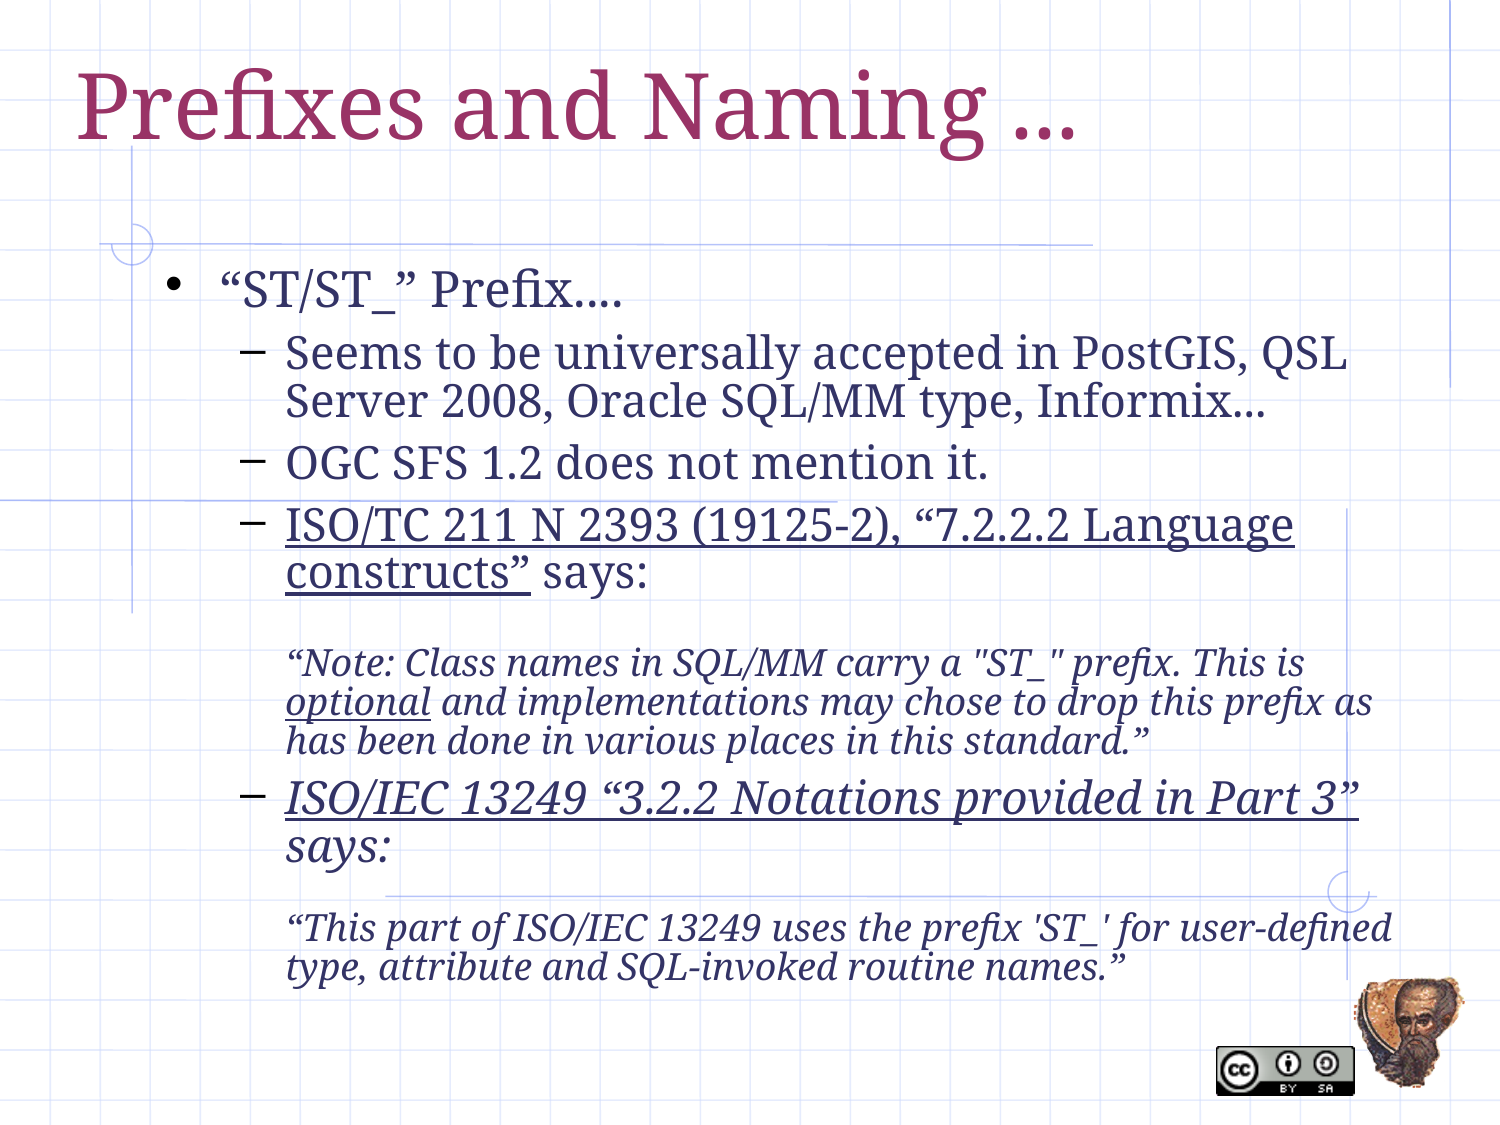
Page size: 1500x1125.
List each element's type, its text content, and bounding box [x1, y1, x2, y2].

title Prefixes and Naming ... [74, 45, 1424, 177]
list “ST/ST_” Prefix.... Seems to be universally accepted in PostGIS, QSL Server 2008, Oracle SQL/MM type, Informix... OGC SFS 1.2 does not mention it. ISO/TC 211 N 2393 (19125-2), “7.2.2.2 Language constructs” says: “Note: Class names in SQL/MM carry a "ST_" prefix. This is optional and implementations may chose to drop this prefix as has been done in various places in this standard.” ISO/IEC 13249 “3.2.2 Notations provided in Part 3” says: “This part of ISO/IEC 13249 uses the prefix 'ST_' for user-defined type, attribute and SQL-invoked routine names.” [165, 265, 1395, 946]
picture [1216, 976, 1465, 1096]
